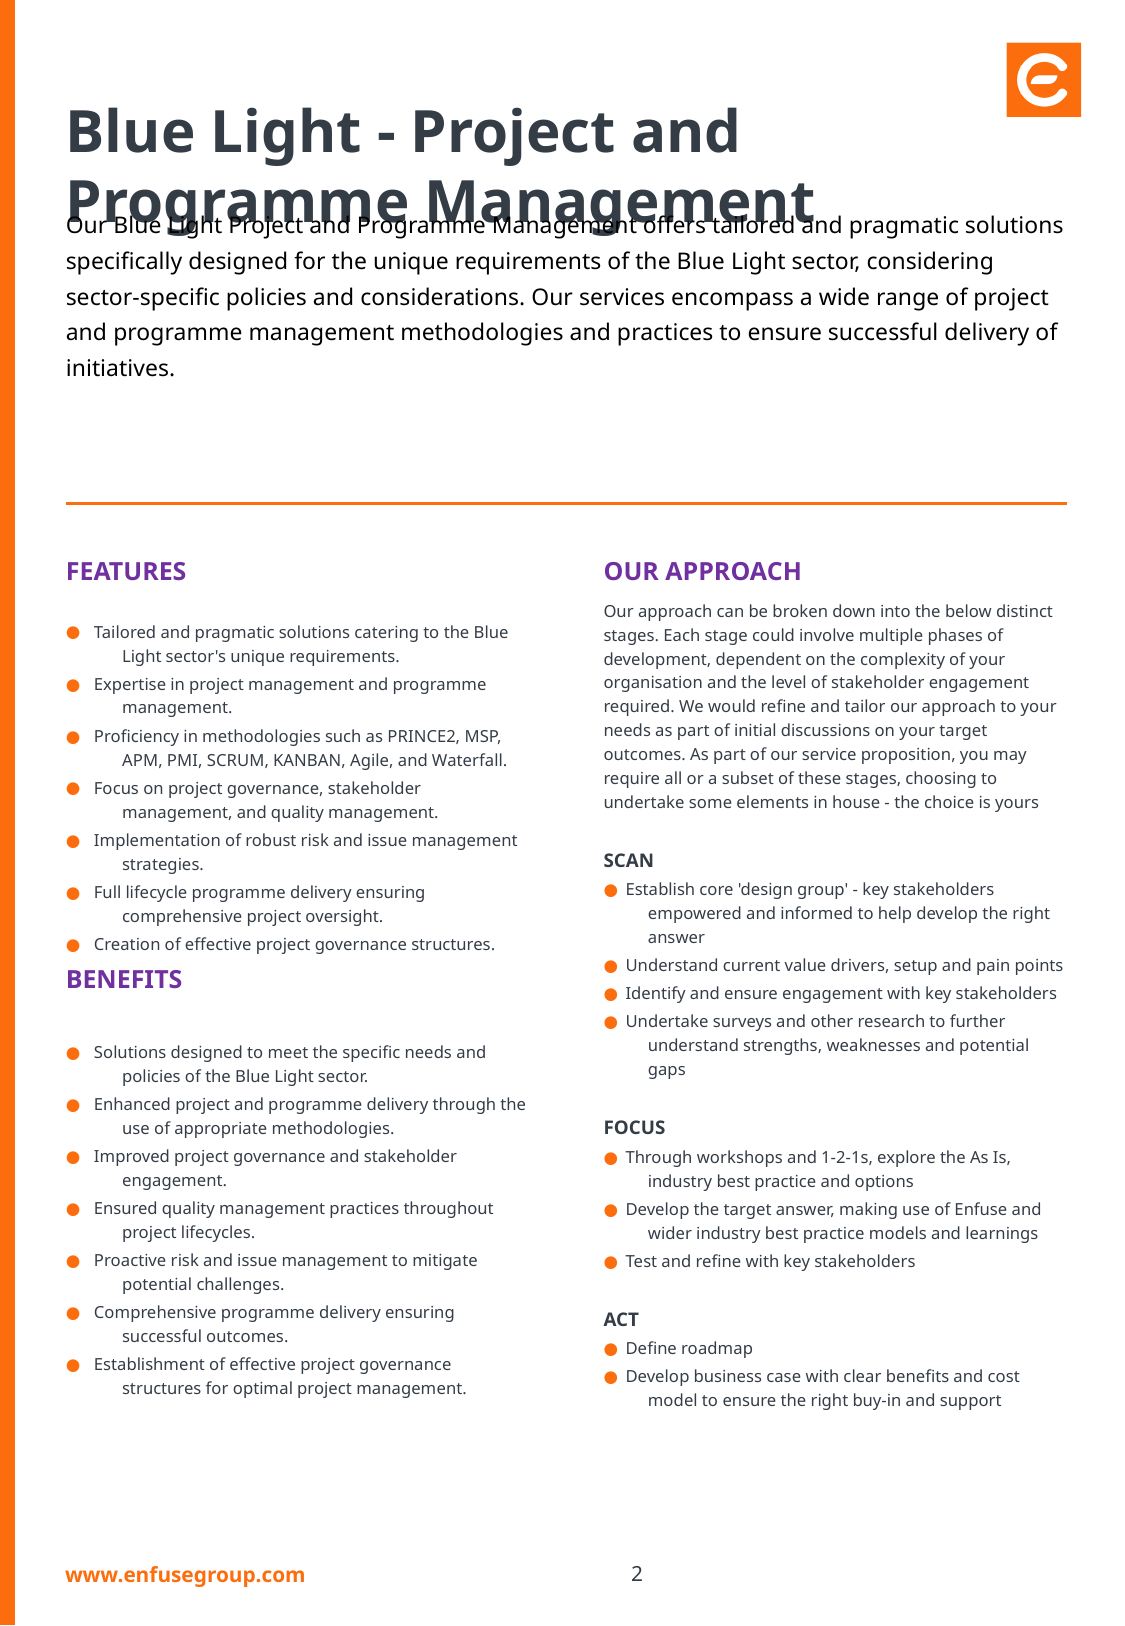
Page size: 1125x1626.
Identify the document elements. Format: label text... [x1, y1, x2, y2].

text_box Our approach can be broken down into the below distinct stages. Each stage could involve multiple phases of development, dependent on the complexity of your organisation and the level of stakeholder engagement required. We would refine and tailor our approach to your needs as part of initial discussions on your target outcomes. As part of our service proposition, you may require all or a subset of these stages, choosing to undertake some elements in house - the choice is yours SCAN Establish core 'design group' - key stakeholders empowered and informed to help develop the right answer Understand current value drivers, setup and pain points Identify and ensure engagement with key stakeholders Undertake surveys and other research to further understand strengths, weaknesses and potential gaps FOCUS Through workshops and 1-2-1s, explore the As Is, industry best practice and options Develop the target answer, making use of Enfuse and wider industry best practice models and learnings Test and refine with key stakeholders ACT Define roadmap Develop business case with clear benefits and cost model to ensure the right buy-in and support [603, 594, 1068, 1485]
text_box Blue Light - Project and Programme Management [65, 86, 939, 189]
text_box Tailored and pragmatic solutions catering to the Blue Light sector's unique requirements. Expertise in project management and programme management. Proficiency in methodologies such as PRINCE2, MSP, APM, PMI, SCRUM, KANBAN, Agile, and Waterfall. Focus on project governance, stakeholder management, and quality management. Implementation of robust risk and issue management strategies. Full lifecycle programme delivery ensuring comprehensive project oversight. Creation of effective project governance structures. BENEFITS Solutions designed to meet the specific needs and policies of the Blue Light sector. Enhanced project and programme delivery through the use of appropriate methodologies. Improved project governance and stakeholder engagement. Ensured quality management practices throughout project lifecycles. Proactive risk and issue management to mitigate potential challenges. Comprehensive programme delivery ensuring successful outcomes. Establishment of effective project governance structures for optimal project management. [65, 609, 530, 1506]
text_box OUR APPROACH [603, 542, 1068, 594]
text_box Our Blue Light Project and Programme Management offers tailored and pragmatic solutions specifically designed for the unique requirements of the Blue Light sector, considering sector-specific policies and considerations. Our services encompass a wide range of project and programme management methodologies and practices to ensure successful delivery of initiatives. [65, 194, 1068, 297]
text_box FEATURES [65, 542, 530, 594]
